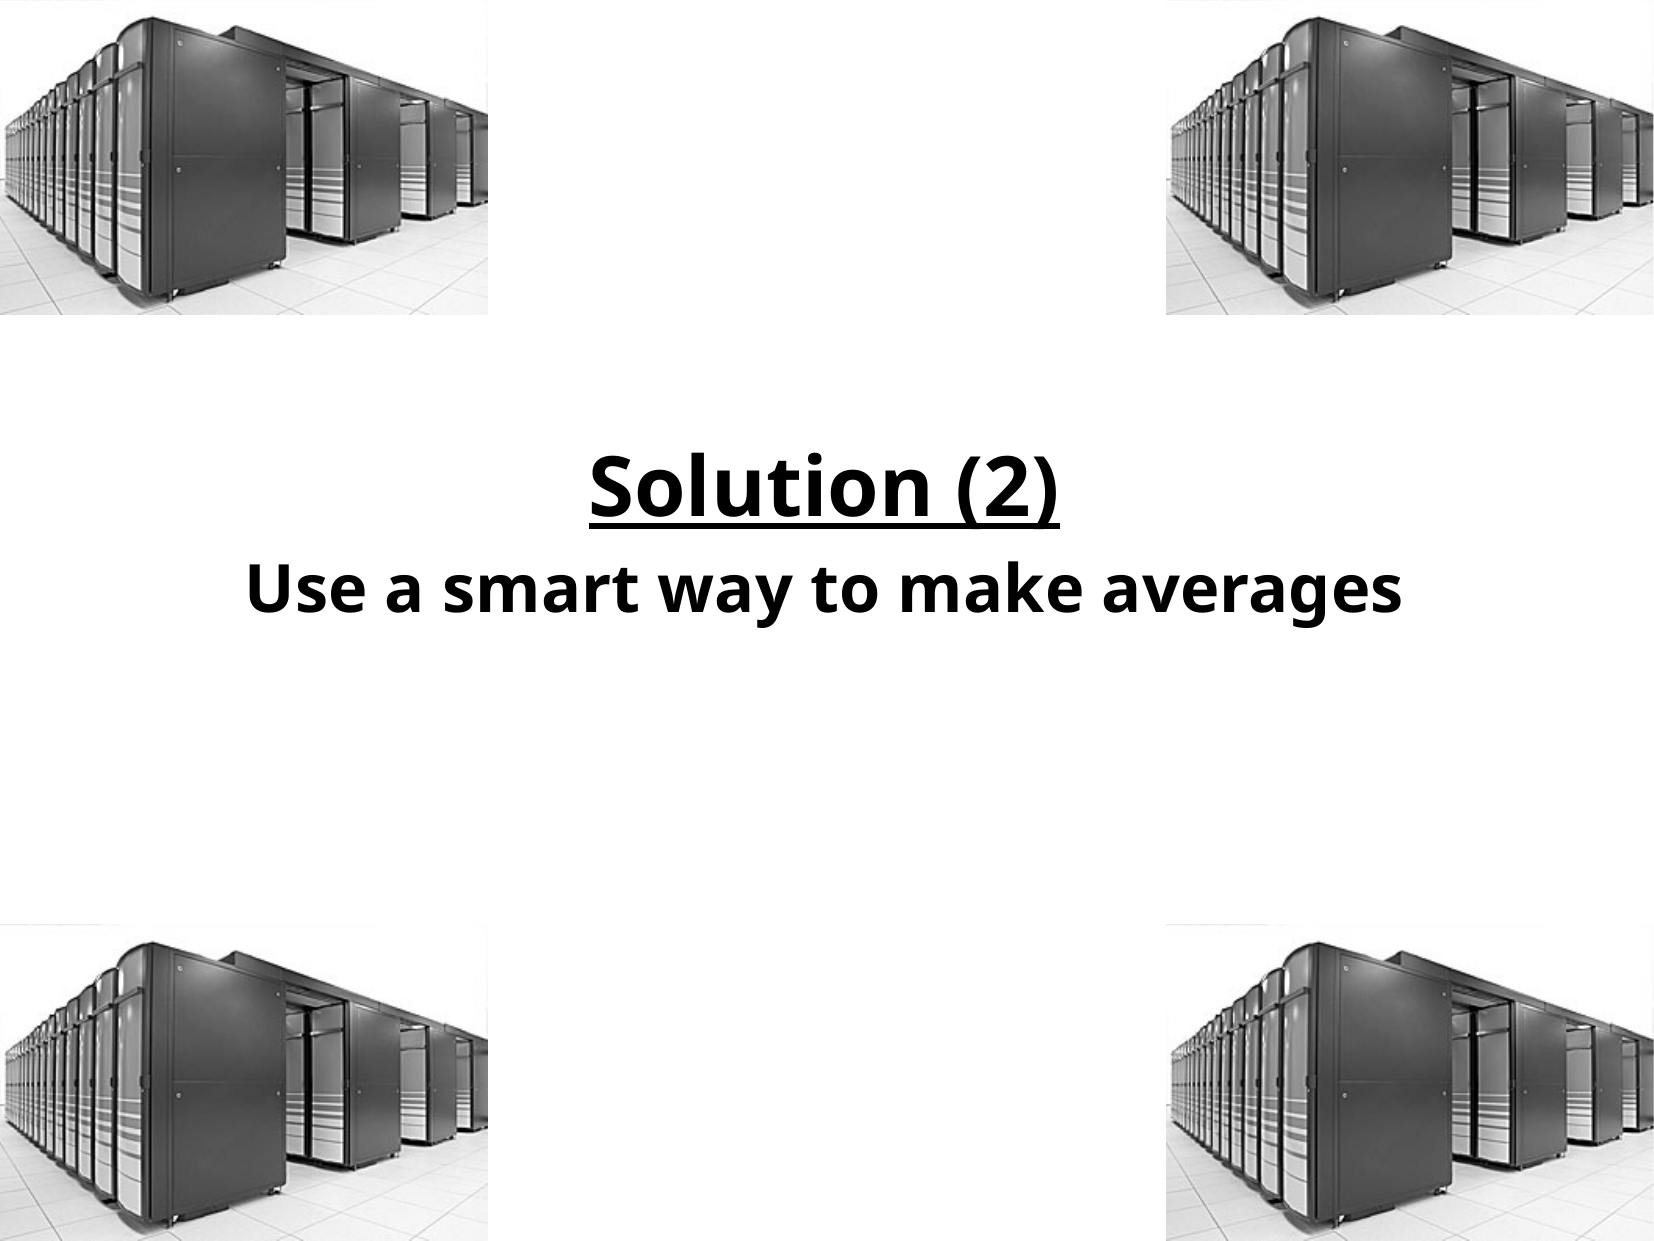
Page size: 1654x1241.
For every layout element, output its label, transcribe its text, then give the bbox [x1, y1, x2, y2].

picture [1166, 924, 1654, 1241]
picture [0, 0, 488, 316]
text_box Solution (2) Use a smart way to make averages [105, 420, 1544, 682]
picture [0, 924, 488, 1241]
picture [1166, 0, 1654, 316]
